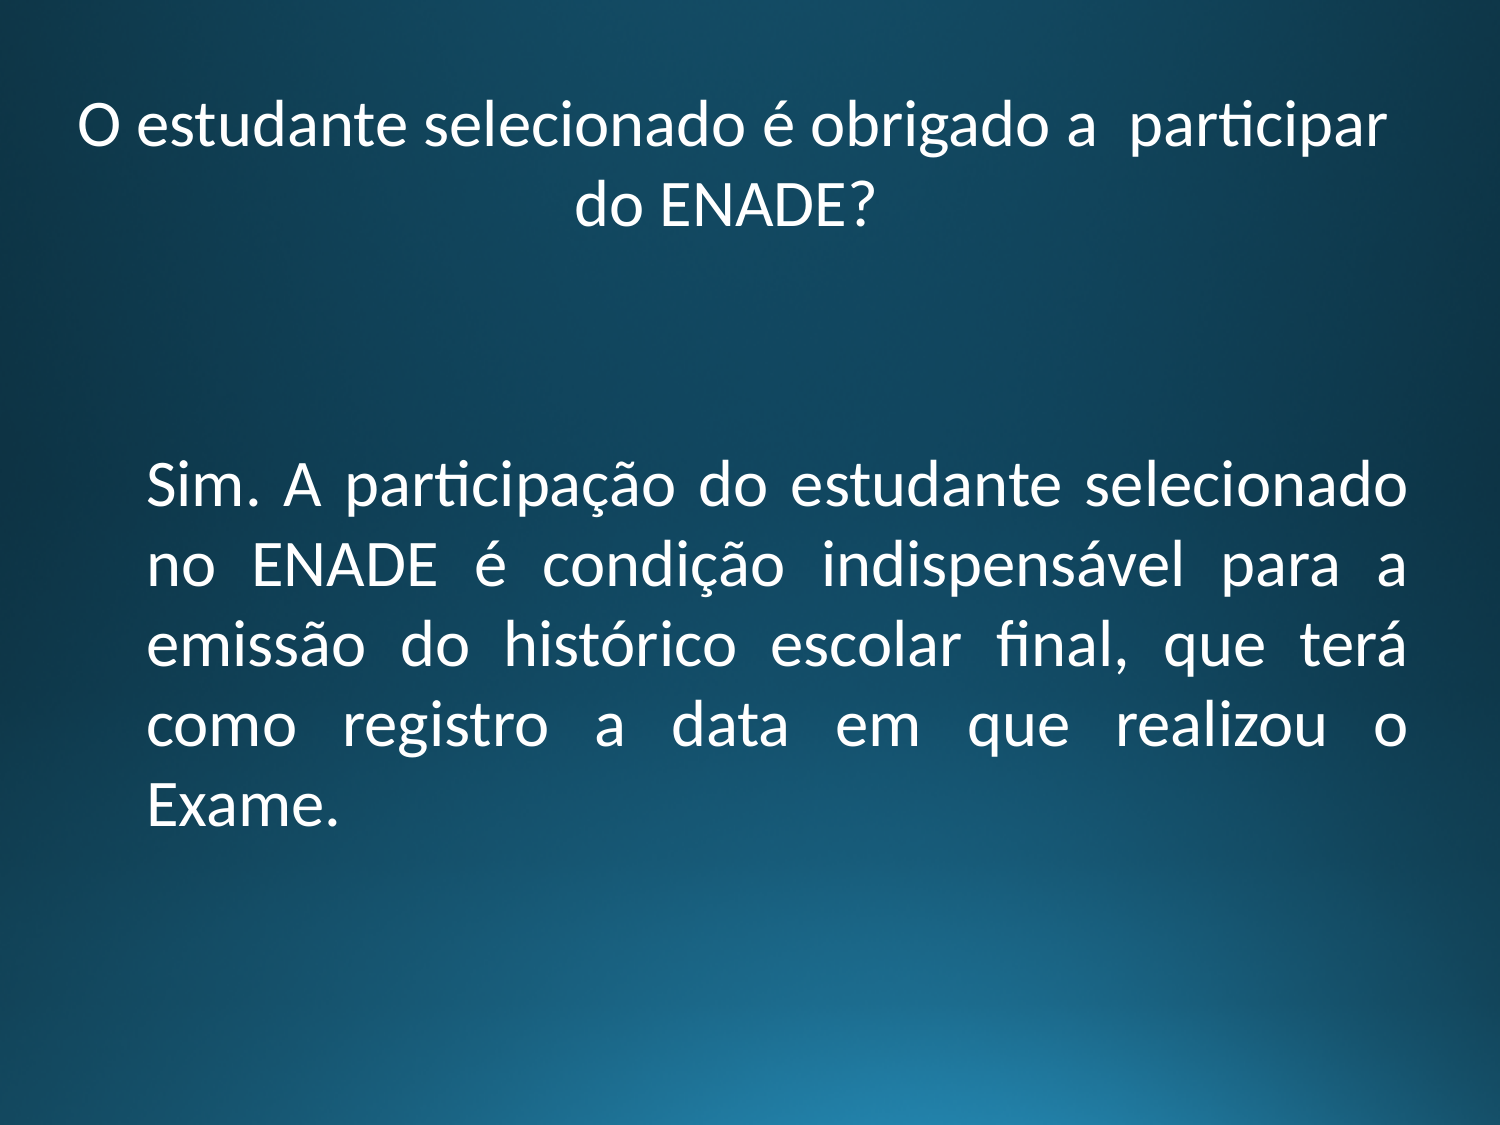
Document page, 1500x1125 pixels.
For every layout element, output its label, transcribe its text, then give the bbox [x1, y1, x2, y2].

picture [0, 0, 1500, 1125]
text_box O estudante selecionado é obrigado a participar do ENADE? [59, 47, 1409, 319]
text_box Sim. A participação do estudante selecionado no ENADE é condição indispensável para a emissão do histórico escolar final, que terá como registro a data em que realizou o Exame. [75, 267, 1425, 977]
